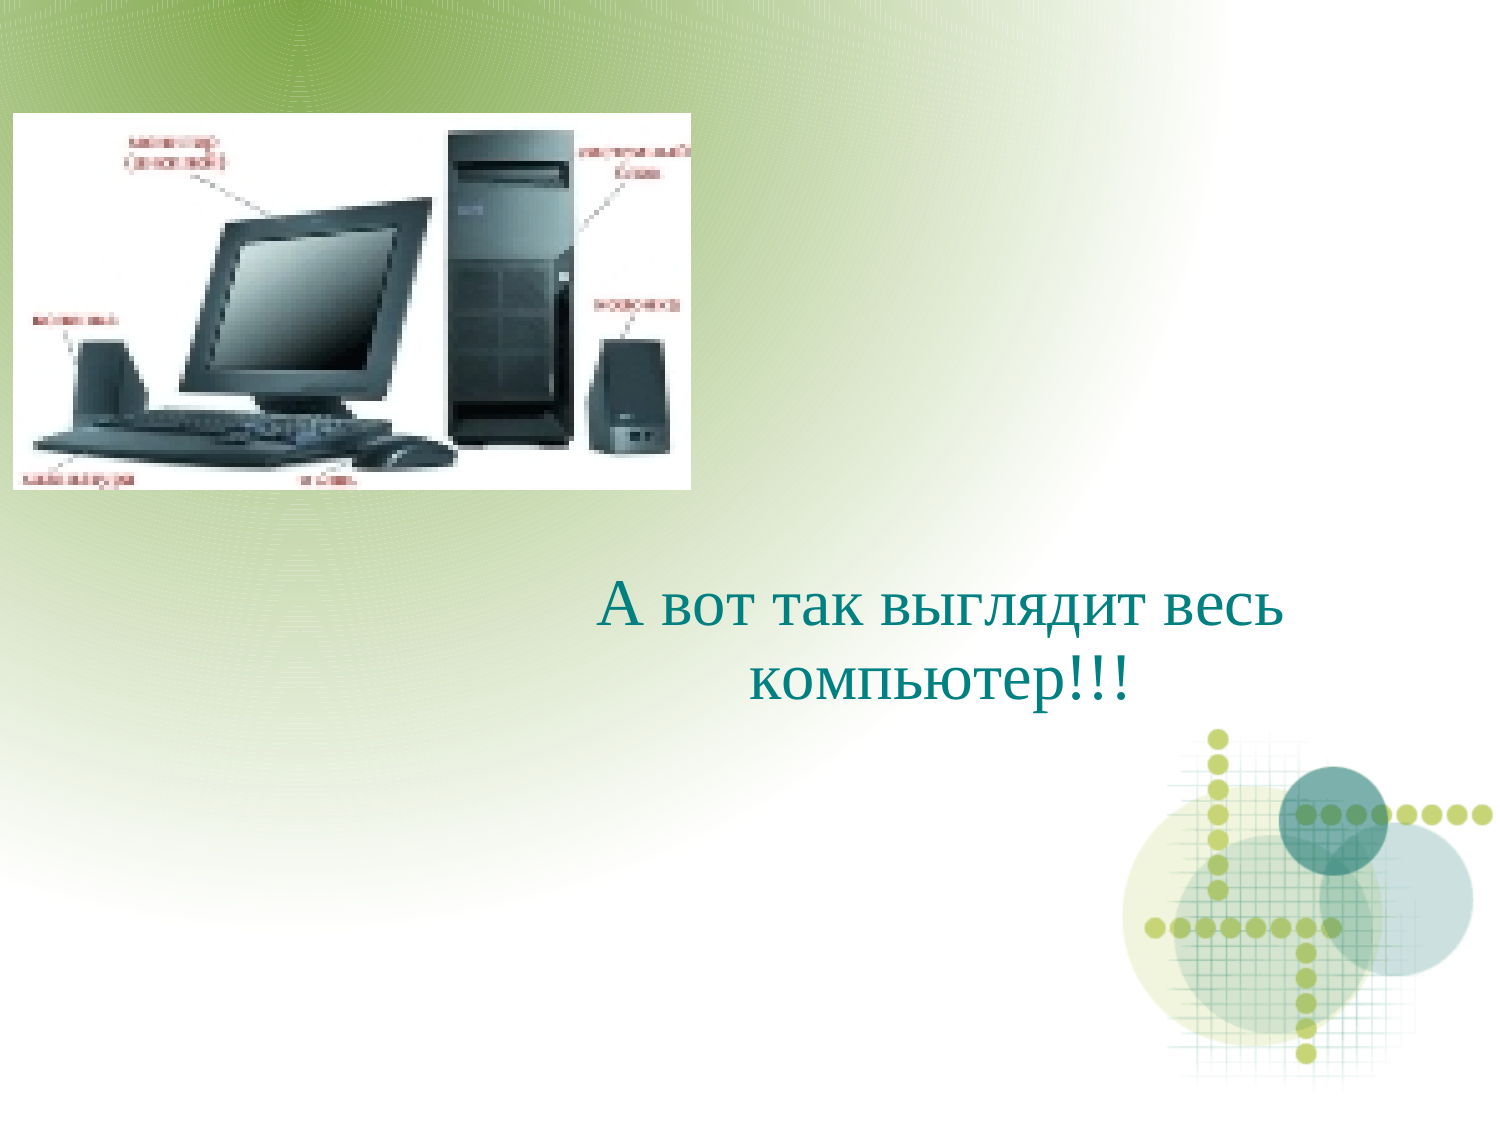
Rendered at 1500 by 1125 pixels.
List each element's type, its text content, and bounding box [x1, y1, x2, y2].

subtitle А вот так выглядит весь компьютер!!! [440, 558, 1442, 847]
picture [1110, 718, 1500, 1098]
picture [13, 113, 691, 490]
